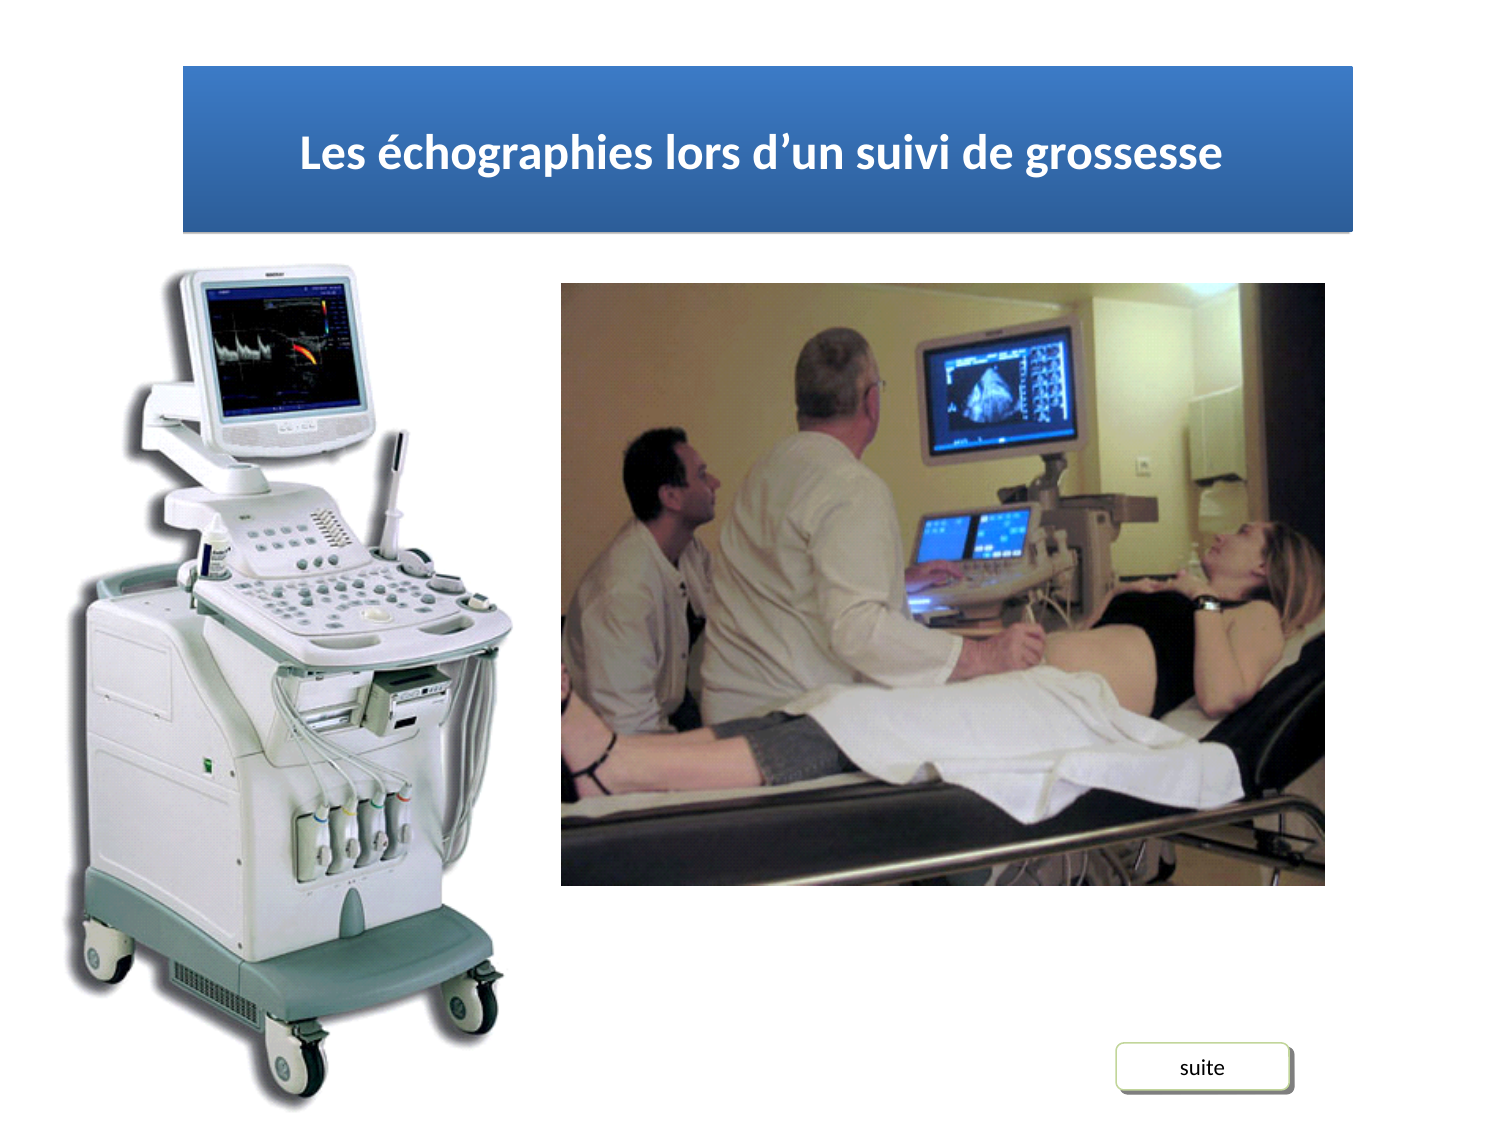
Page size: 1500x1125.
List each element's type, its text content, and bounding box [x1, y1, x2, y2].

picture [561, 283, 1325, 886]
text_box suite [1116, 1042, 1290, 1090]
text_box Les échographies lors d’un suivi de grossesse [183, 66, 1353, 232]
picture [59, 236, 532, 1123]
